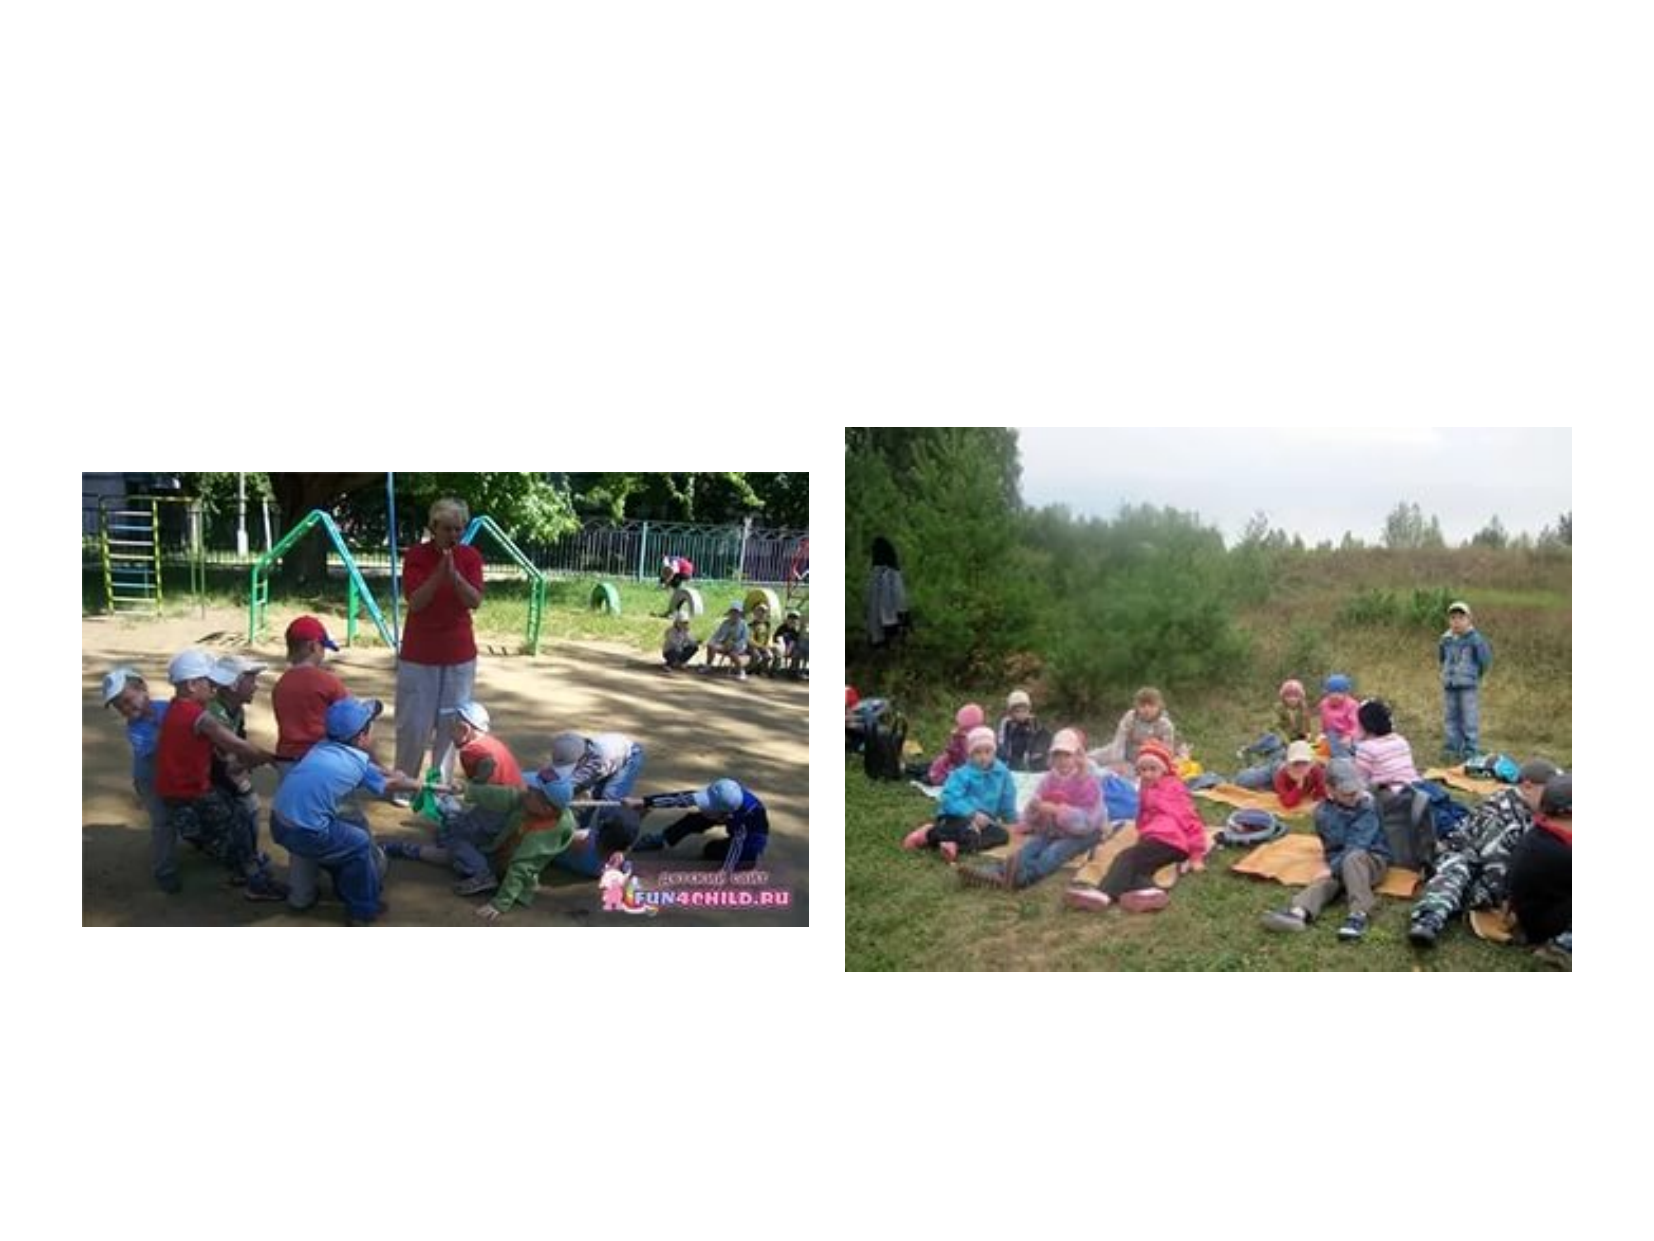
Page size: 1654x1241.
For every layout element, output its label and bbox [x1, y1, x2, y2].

picture [845, 427, 1572, 972]
picture [82, 472, 809, 927]
